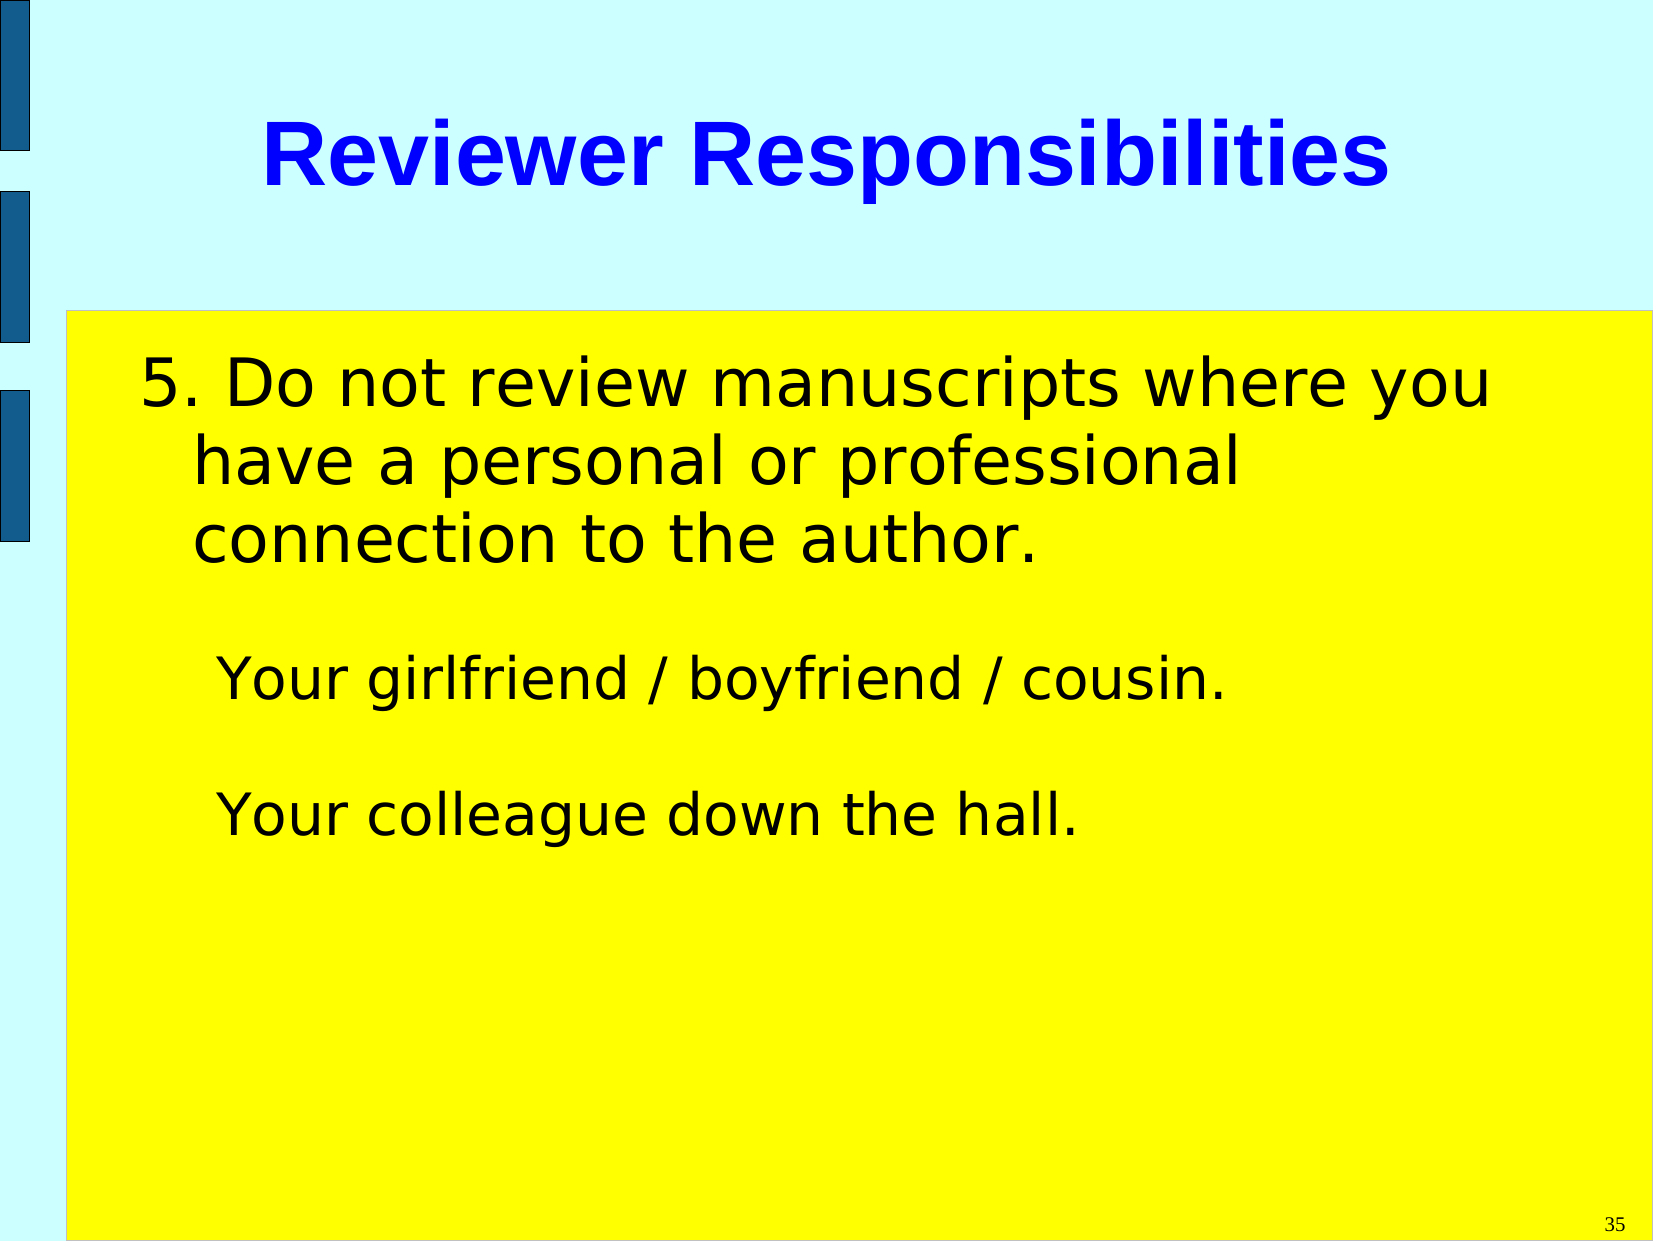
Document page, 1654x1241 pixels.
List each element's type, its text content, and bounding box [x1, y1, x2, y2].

title Reviewer Responsibilities [121, 49, 1534, 258]
list 5. Do not review manuscripts where you have a personal or professional connection to the author. Your girlfriend / boyfriend / cousin. Your colleague down the hall. [121, 344, 1534, 1127]
